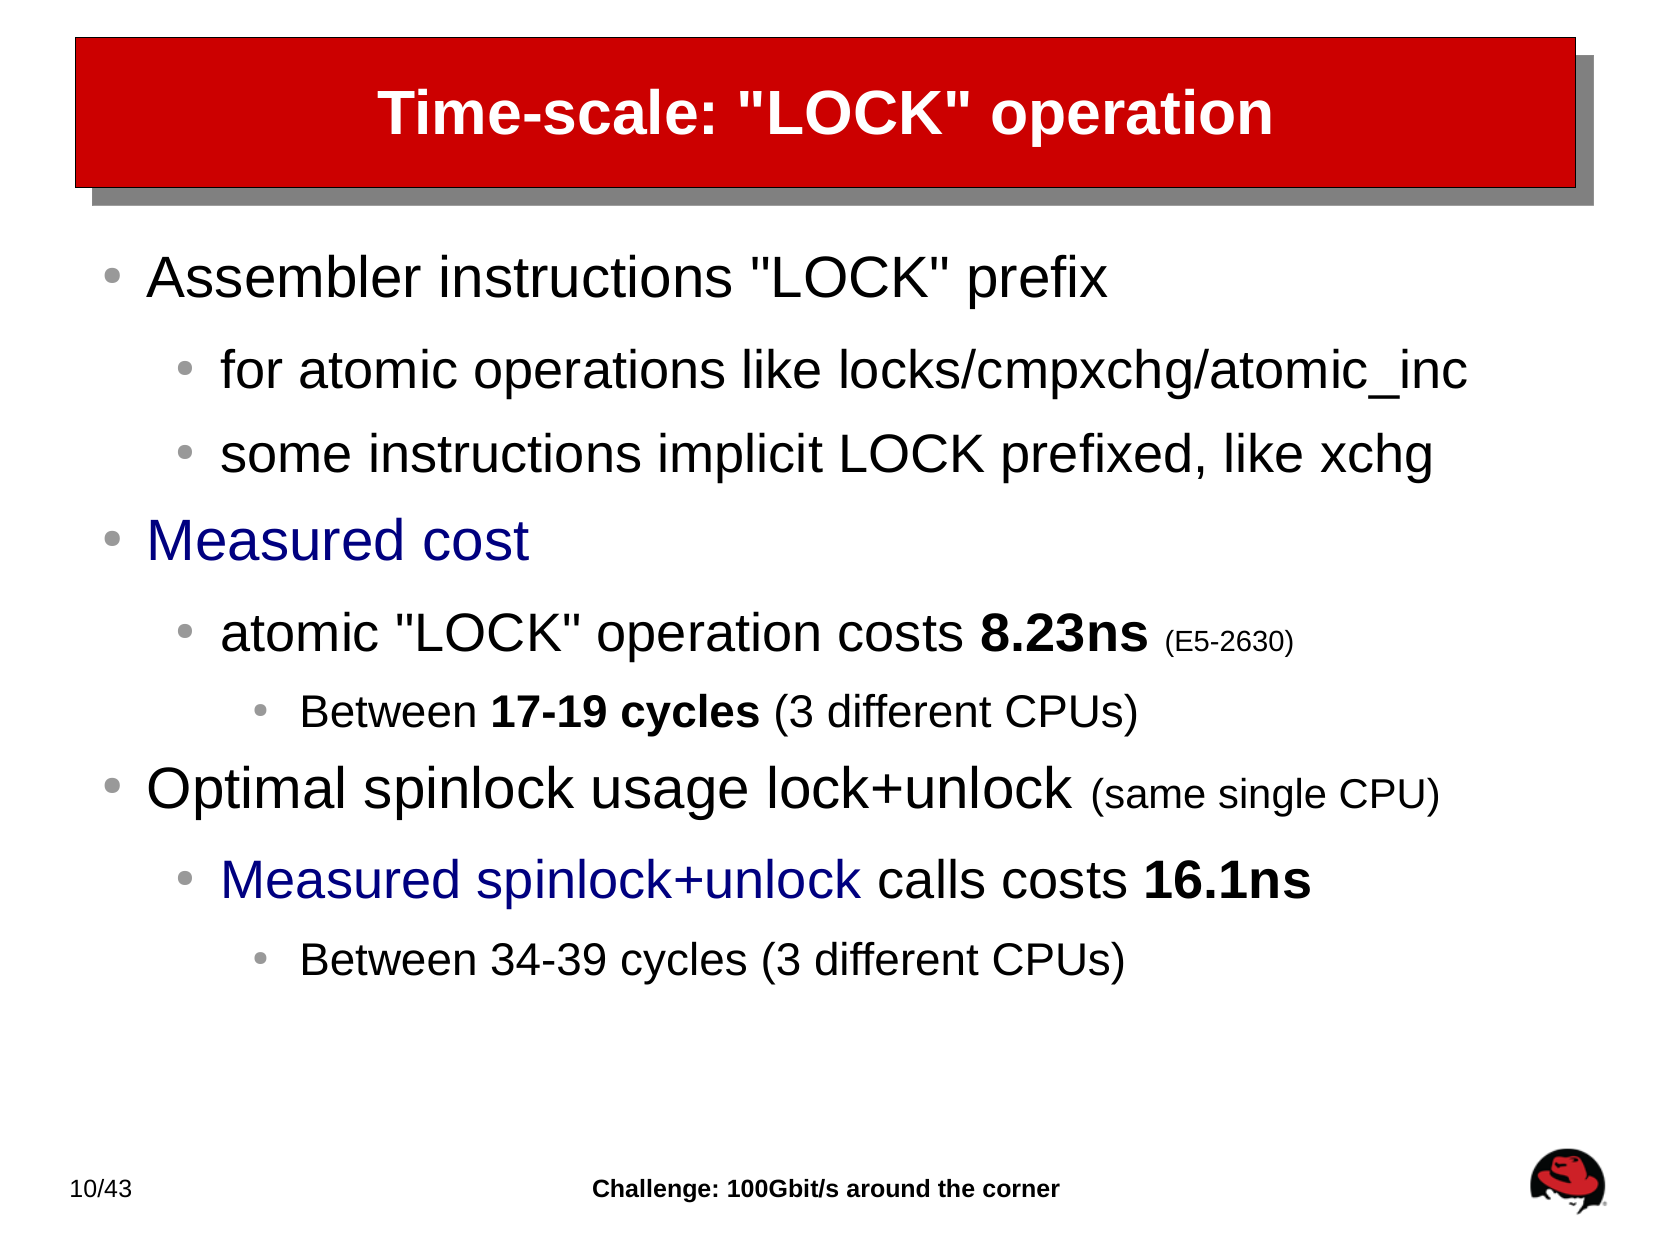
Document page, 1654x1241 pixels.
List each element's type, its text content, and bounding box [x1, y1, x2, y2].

title Time-scale: "LOCK" operation [82, 37, 1571, 188]
picture [1529, 1146, 1613, 1224]
list Assembler instructions "LOCK" prefix for atomic operations like locks/cmpxchg/atomic_inc some instructions implicit LOCK prefixed, like xchg Measured cost atomic "LOCK" operation costs 8.23ns (E5-2630) Between 17-19 cycles (3 different CPUs) Optimal spinlock usage lock+unlock (same single CPU) Measured spinlock+unlock calls costs 16.1ns Between 34-39 cycles (3 different CPUs) [86, 244, 1576, 1039]
